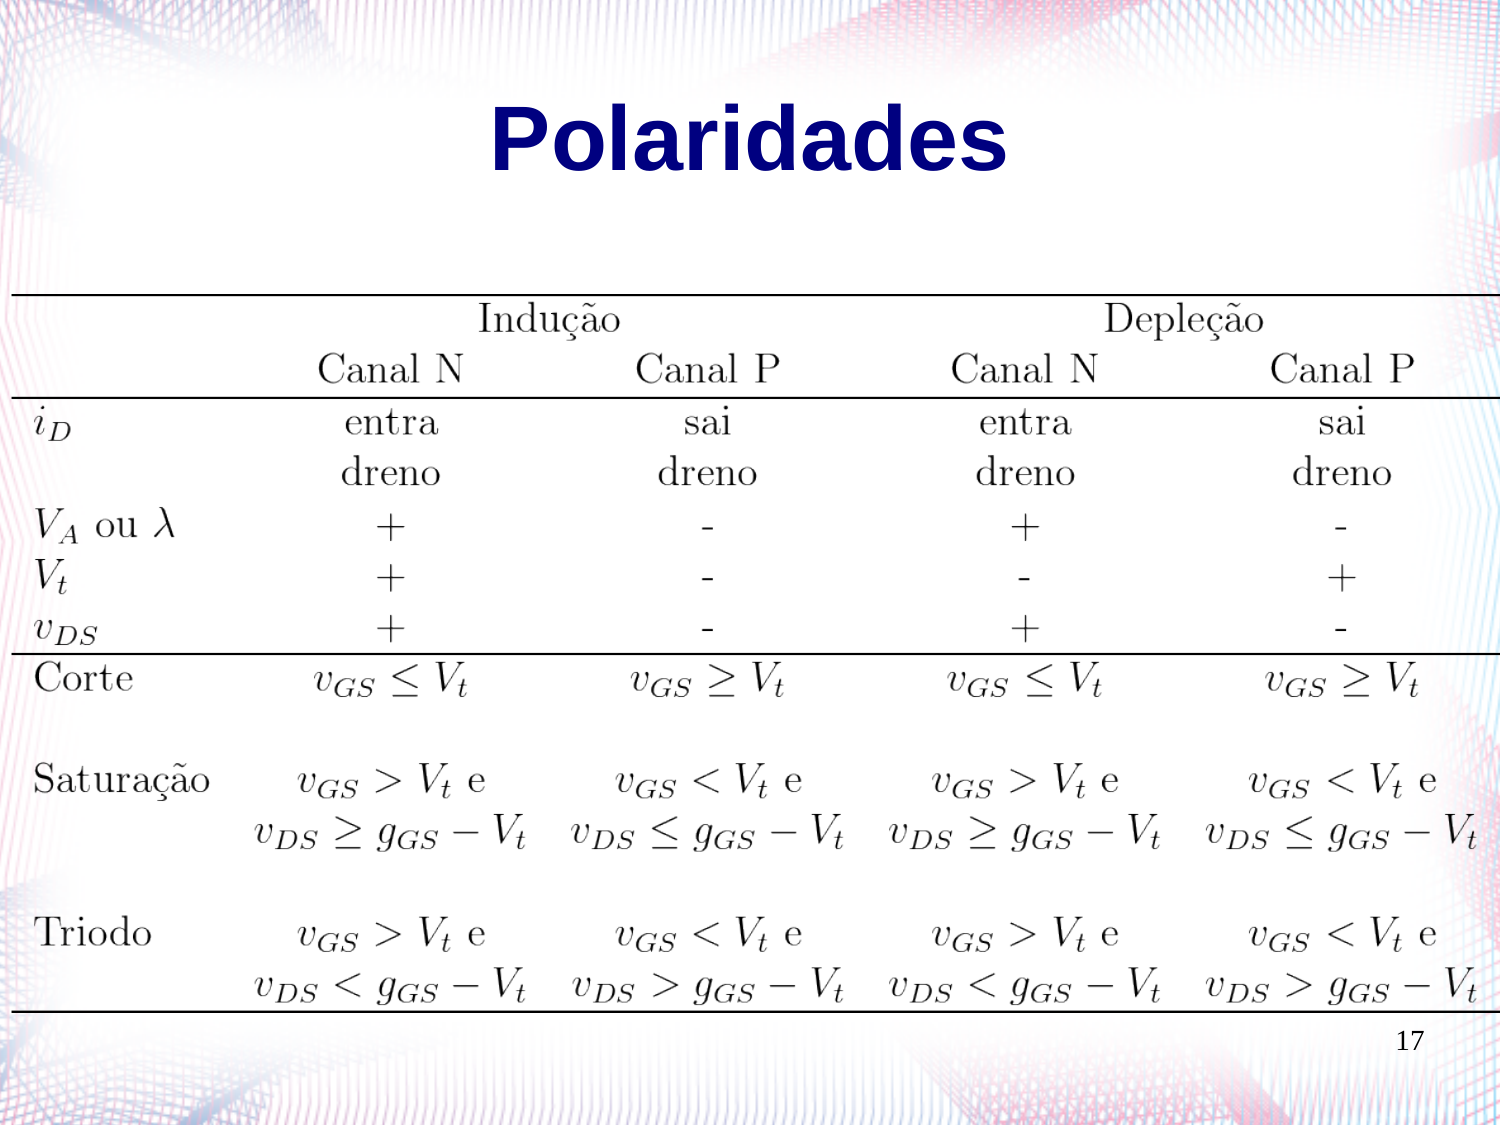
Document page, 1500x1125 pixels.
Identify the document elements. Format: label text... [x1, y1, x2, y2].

picture [0, 0, 1500, 1125]
title Polaridades [75, 52, 1425, 226]
